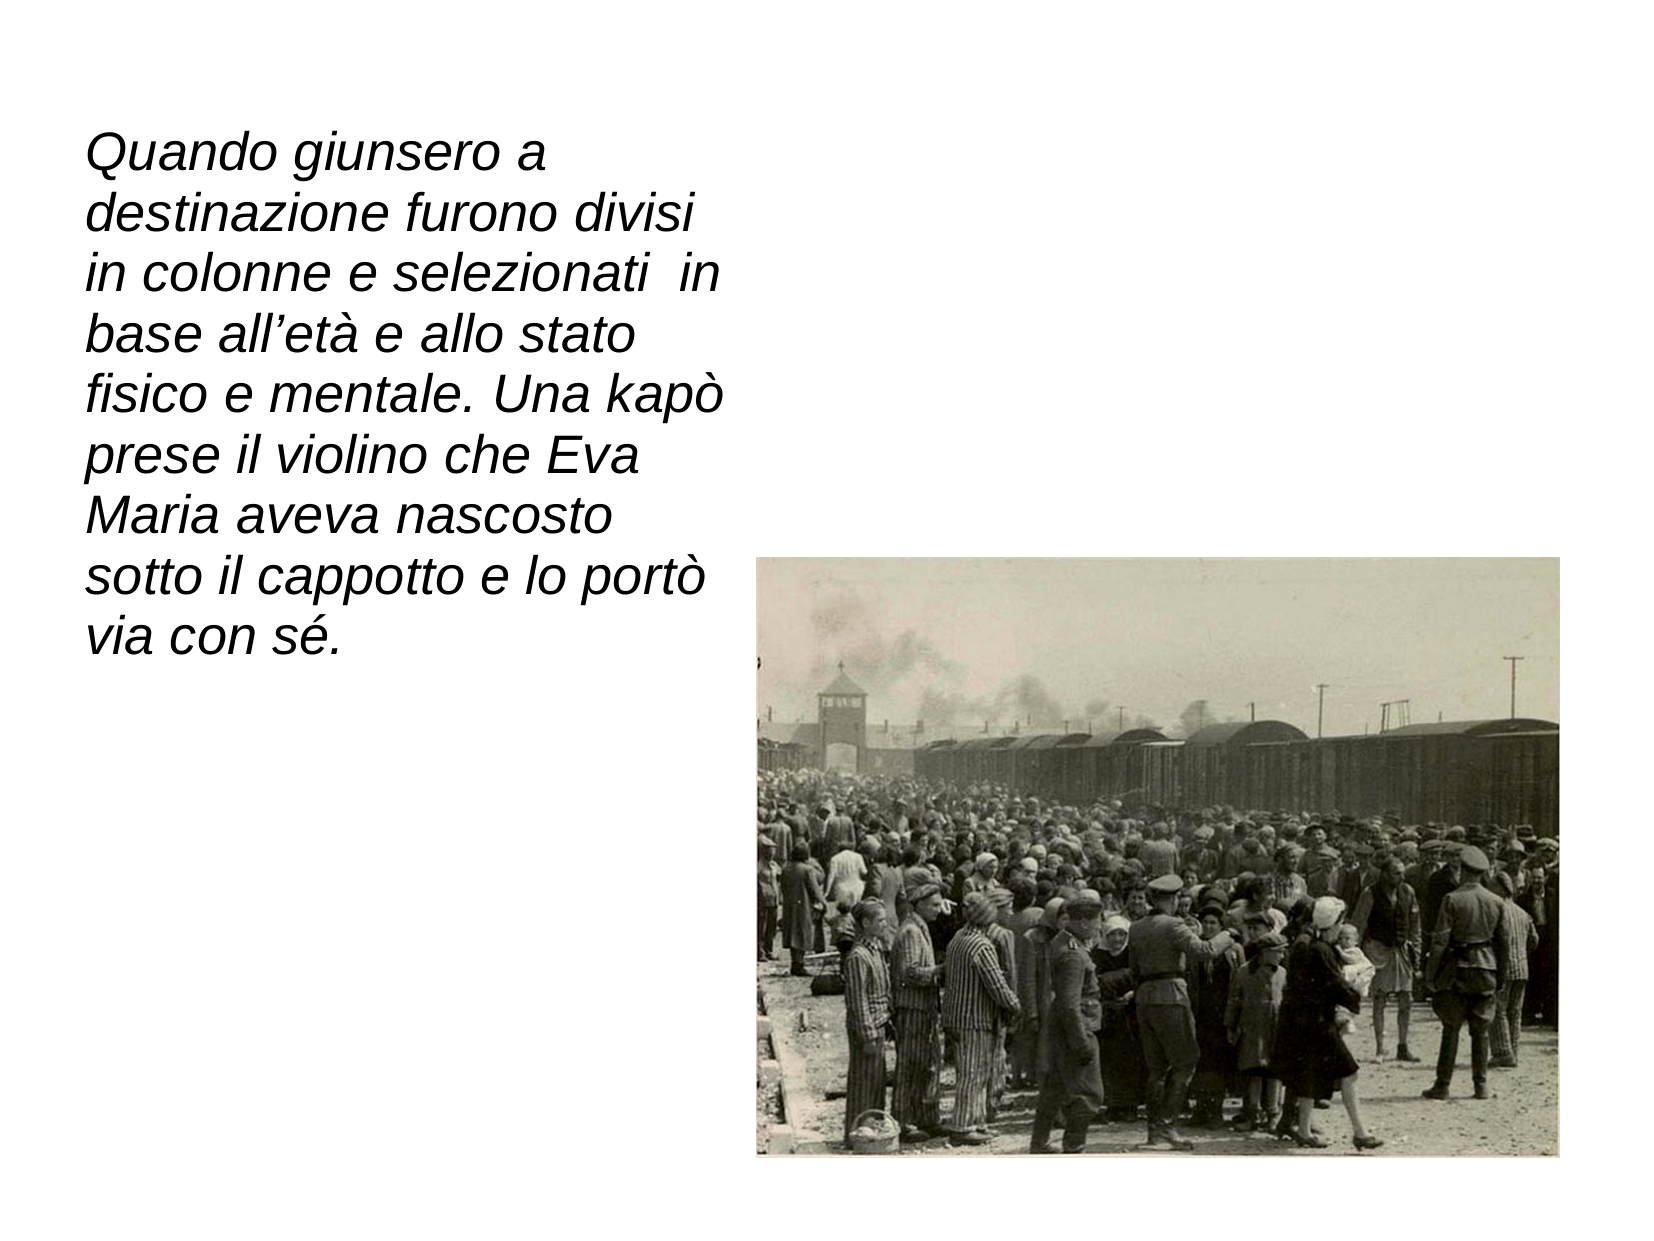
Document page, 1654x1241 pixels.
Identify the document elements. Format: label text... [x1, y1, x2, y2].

text_box Quando giunsero a destinazione furono divisi in colonne e selezionati in base all’età e allo stato fisico e mentale. Una kapò prese il violino che Eva Maria aveva nascosto sotto il cappotto e lo portò via con sé. [70, 114, 757, 695]
picture [756, 557, 1560, 1158]
